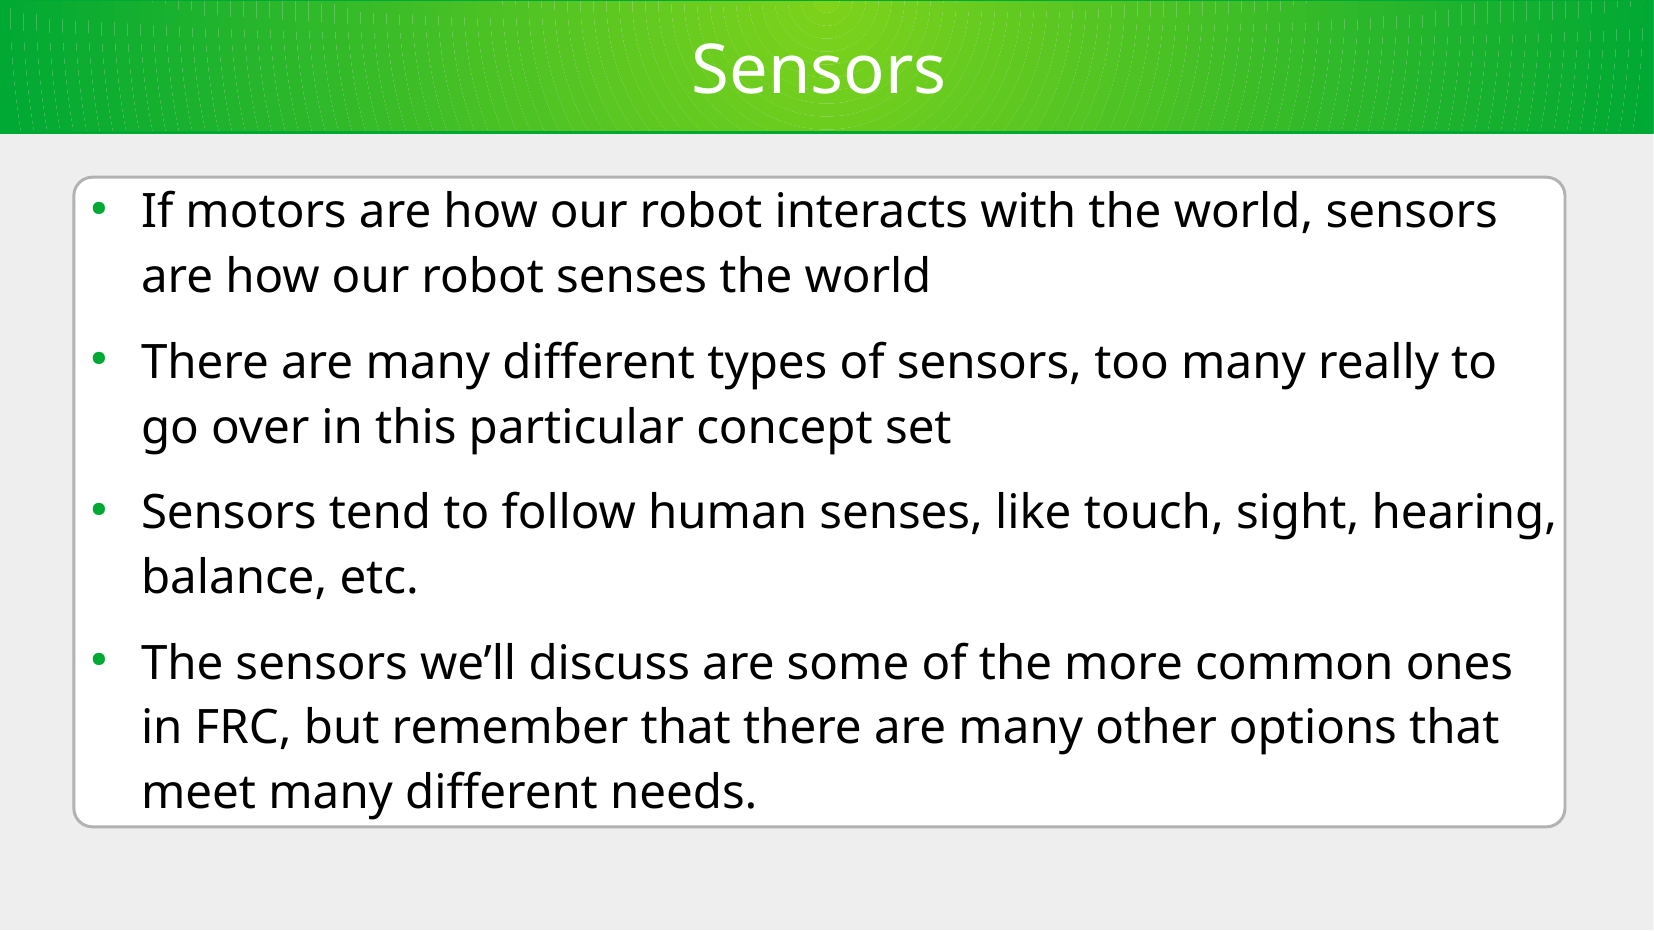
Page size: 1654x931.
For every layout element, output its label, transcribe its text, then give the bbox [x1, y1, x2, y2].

title Sensors [73, 14, 1565, 119]
list If motors are how our robot interacts with the world, sensors are how our robot senses the world There are many different types of sensors, too many really to go over in this particular concept set Sensors tend to follow human senses, like touch, sight, hearing, balance, etc. The sensors we’ll discuss are some of the more common ones in FRC, but remember that there are many other options that meet many different needs. [73, 177, 1565, 827]
